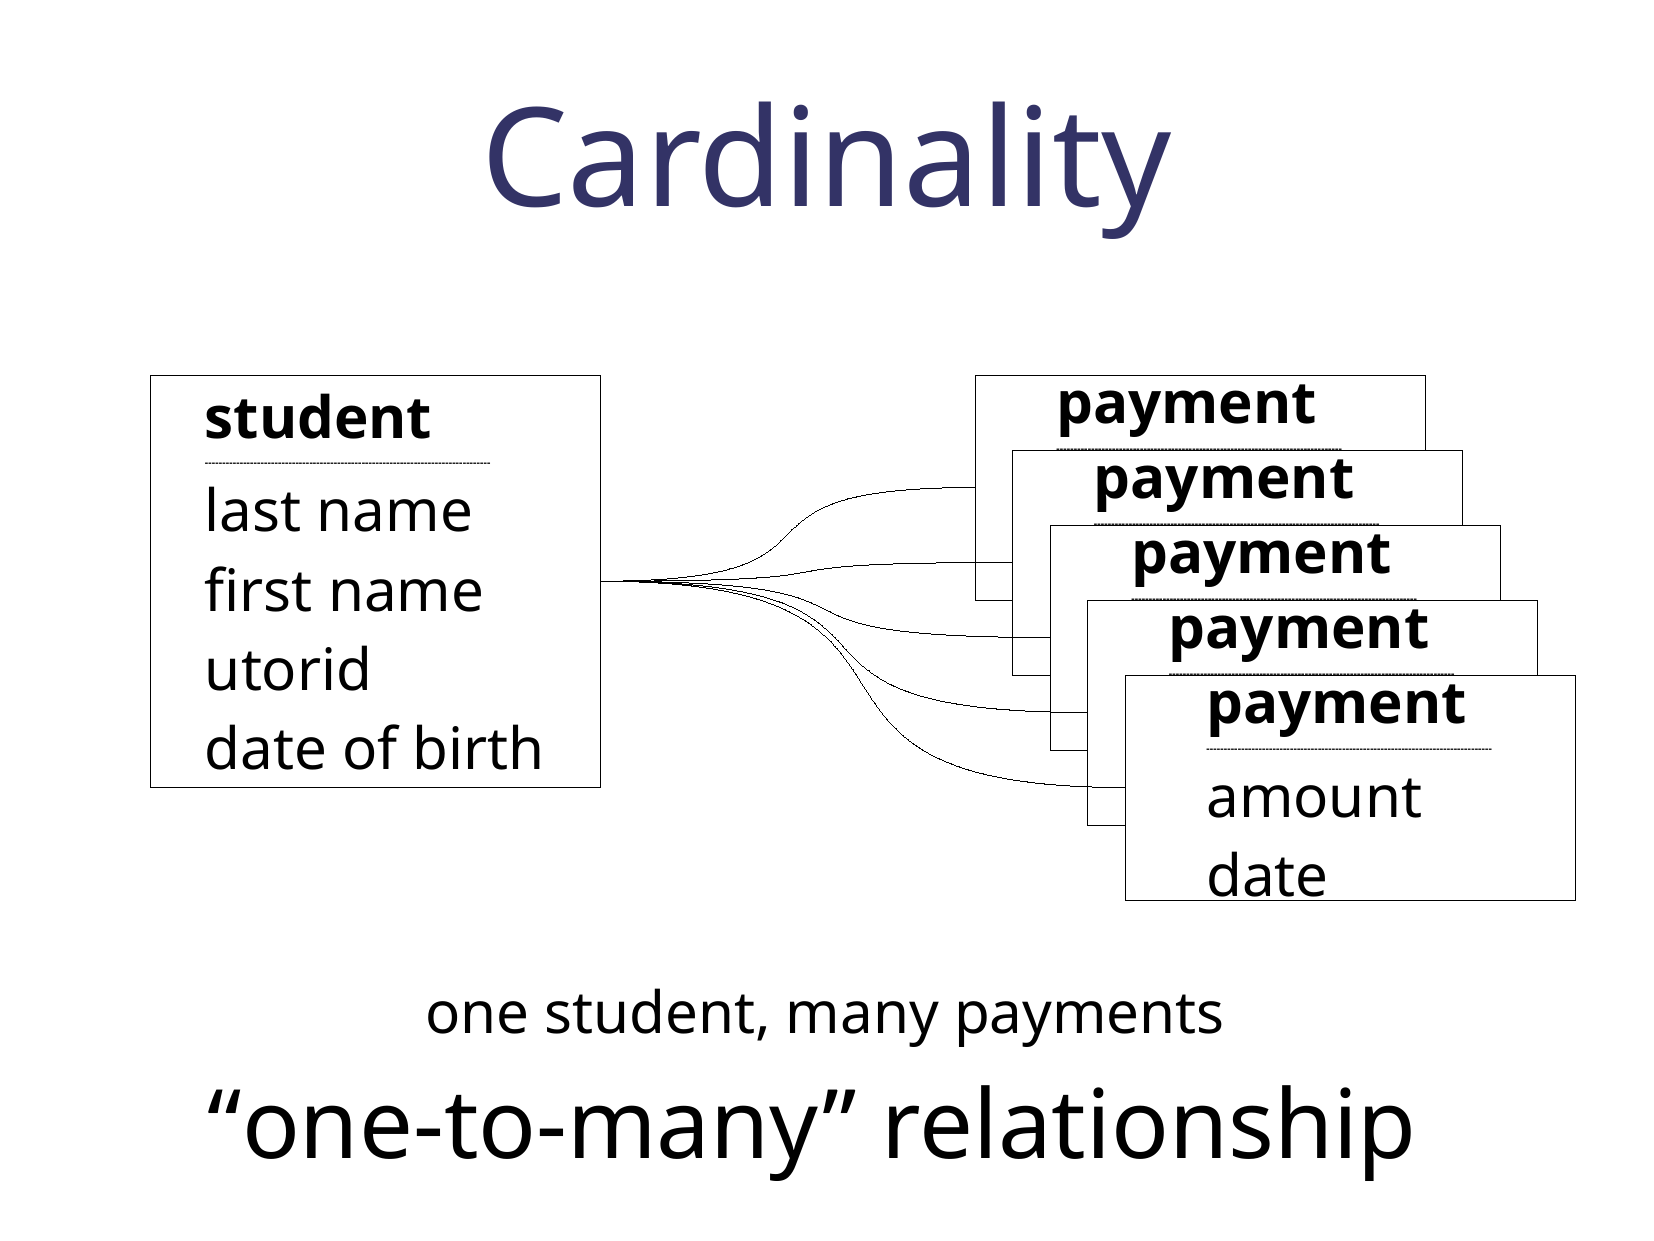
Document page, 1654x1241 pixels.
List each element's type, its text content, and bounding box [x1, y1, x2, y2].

text_box payment ---------------------------------------------------------------------------------- amount date [1087, 600, 1538, 826]
text_box payment ---------------------------------------------------------------------------------- amount date [975, 375, 1426, 562]
text_box payment ---------------------------------------------------------------------------------- amount date [1125, 675, 1576, 901]
title Cardinality [82, 56, 1571, 250]
text_box payment ---------------------------------------------------------------------------------- amount date [1050, 525, 1501, 712]
text_box “one-to-many” relationship [150, 1049, 1501, 1181]
text_box student ---------------------------------------------------------------------------------- last name first name utorid date of birth [150, 375, 601, 788]
text_box one student, many payments [150, 964, 1501, 1049]
text_box payment ---------------------------------------------------------------------------------- amount date [1012, 450, 1463, 637]
